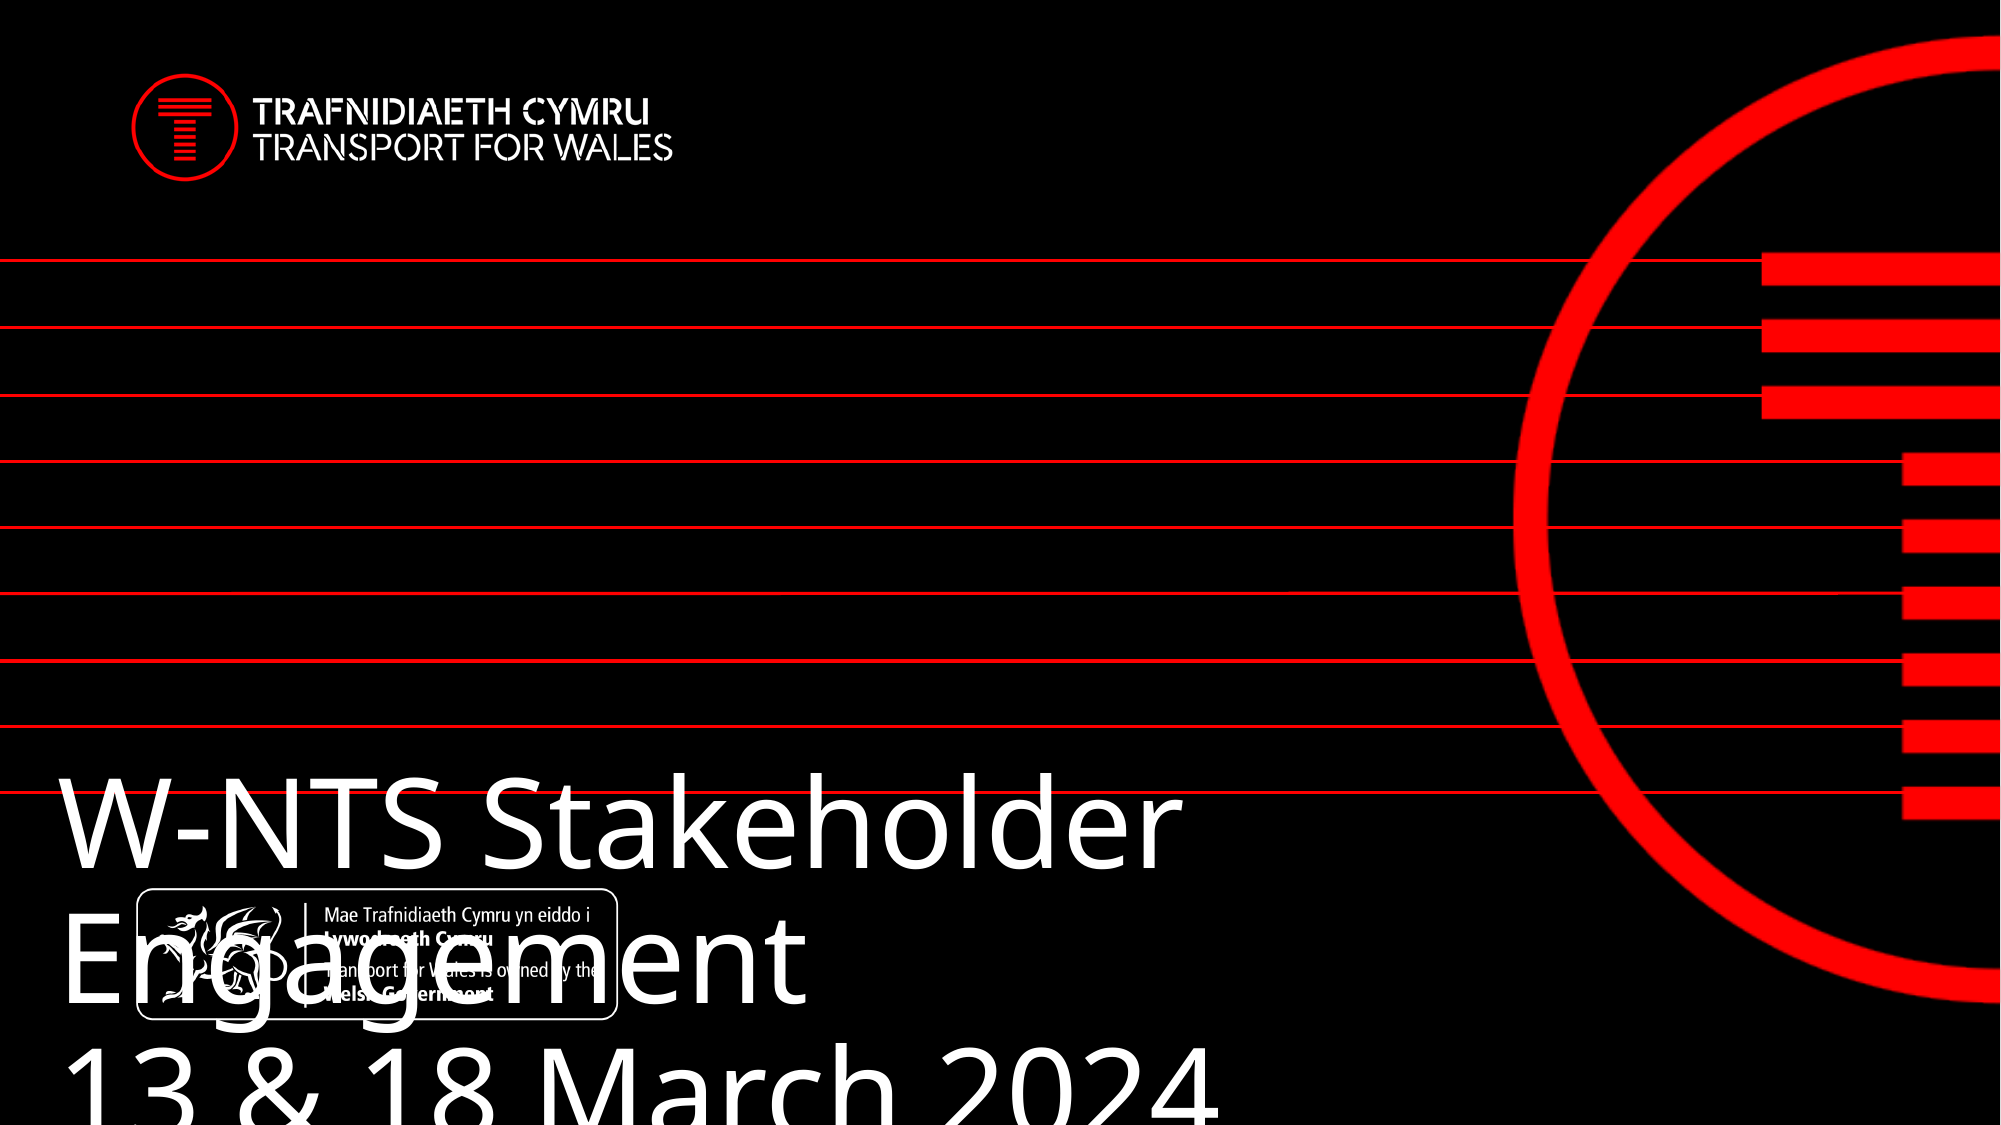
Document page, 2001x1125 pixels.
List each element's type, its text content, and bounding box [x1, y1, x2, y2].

title W-NTS Stakeholder Engagement 13 & 18 March 2024 [42, 483, 1543, 755]
